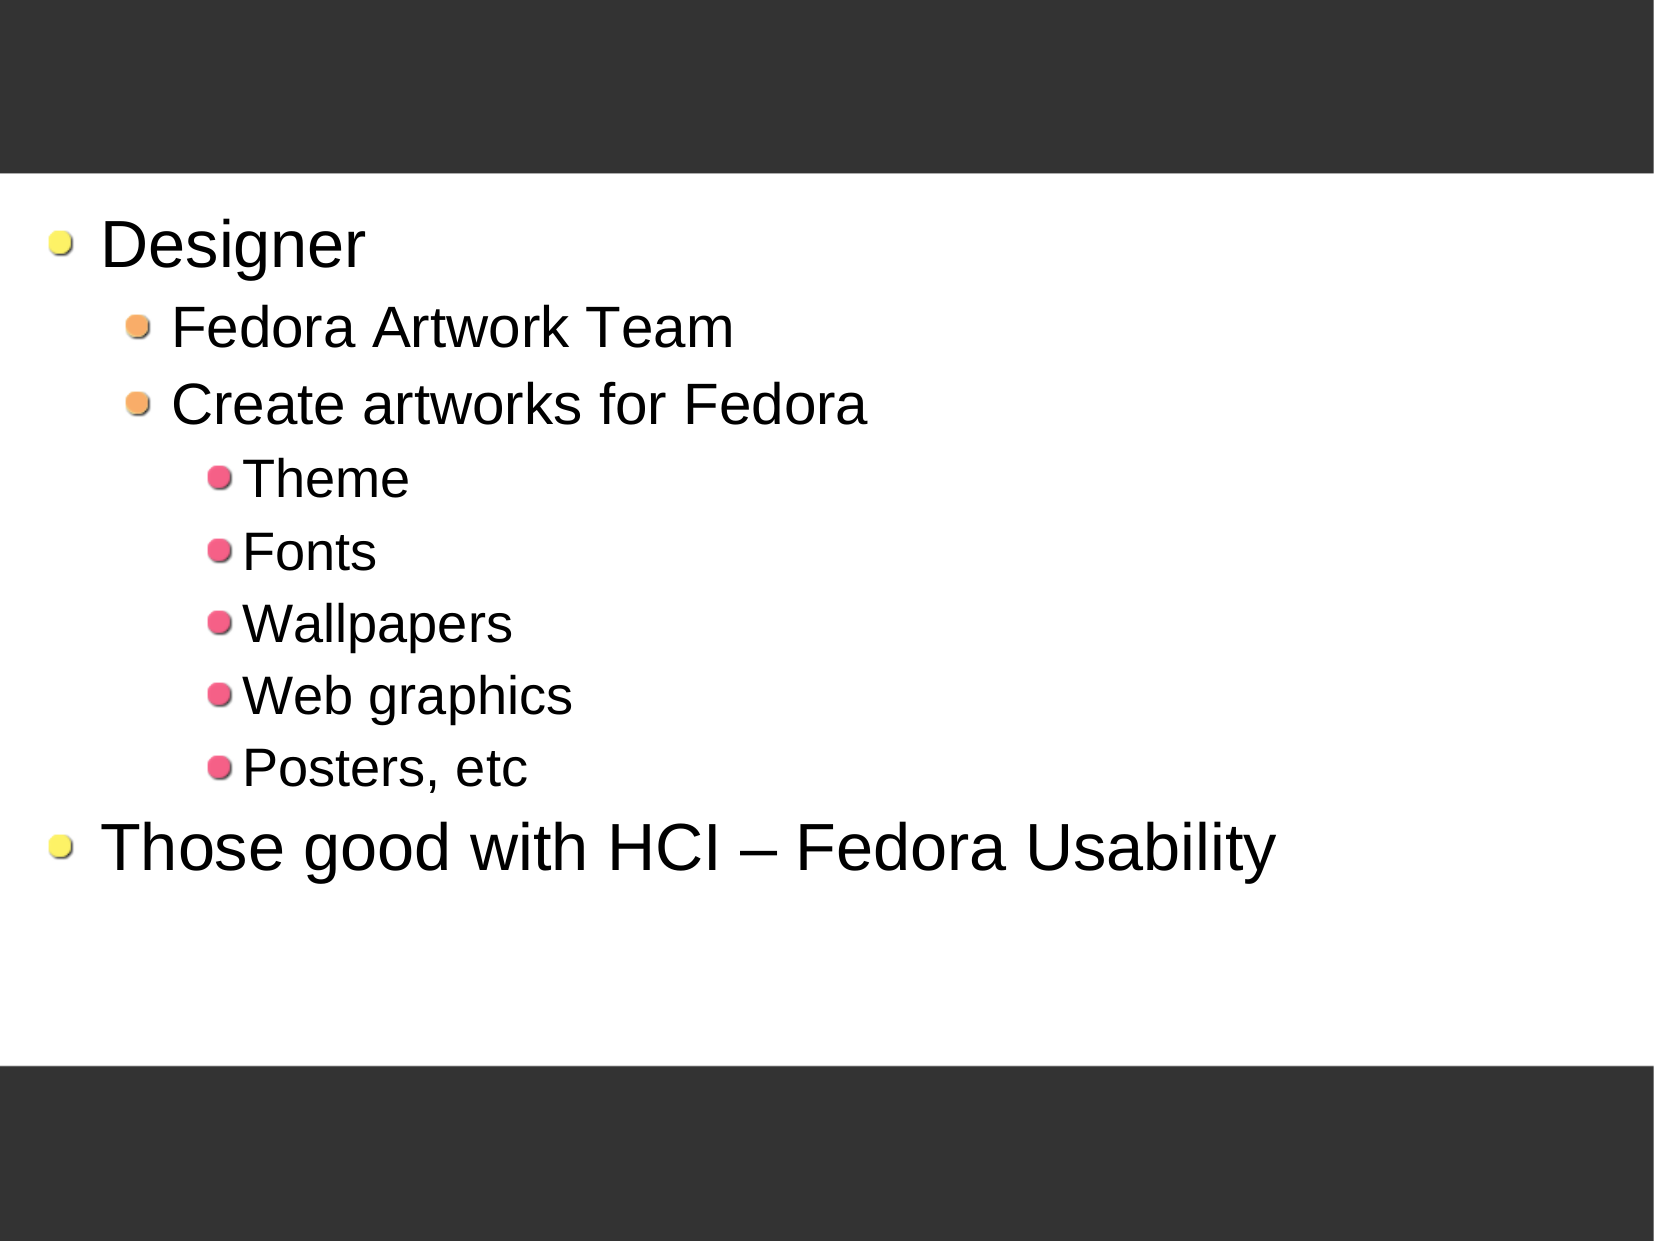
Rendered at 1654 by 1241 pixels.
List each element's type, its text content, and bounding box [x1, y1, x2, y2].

list Designer Fedora Artwork Team Create artworks for Fedora Theme Fonts Wallpapers Web graphics Posters, etc Those good with HCI – Fedora Usability [29, 206, 1625, 1019]
picture [0, 0, 1654, 1241]
